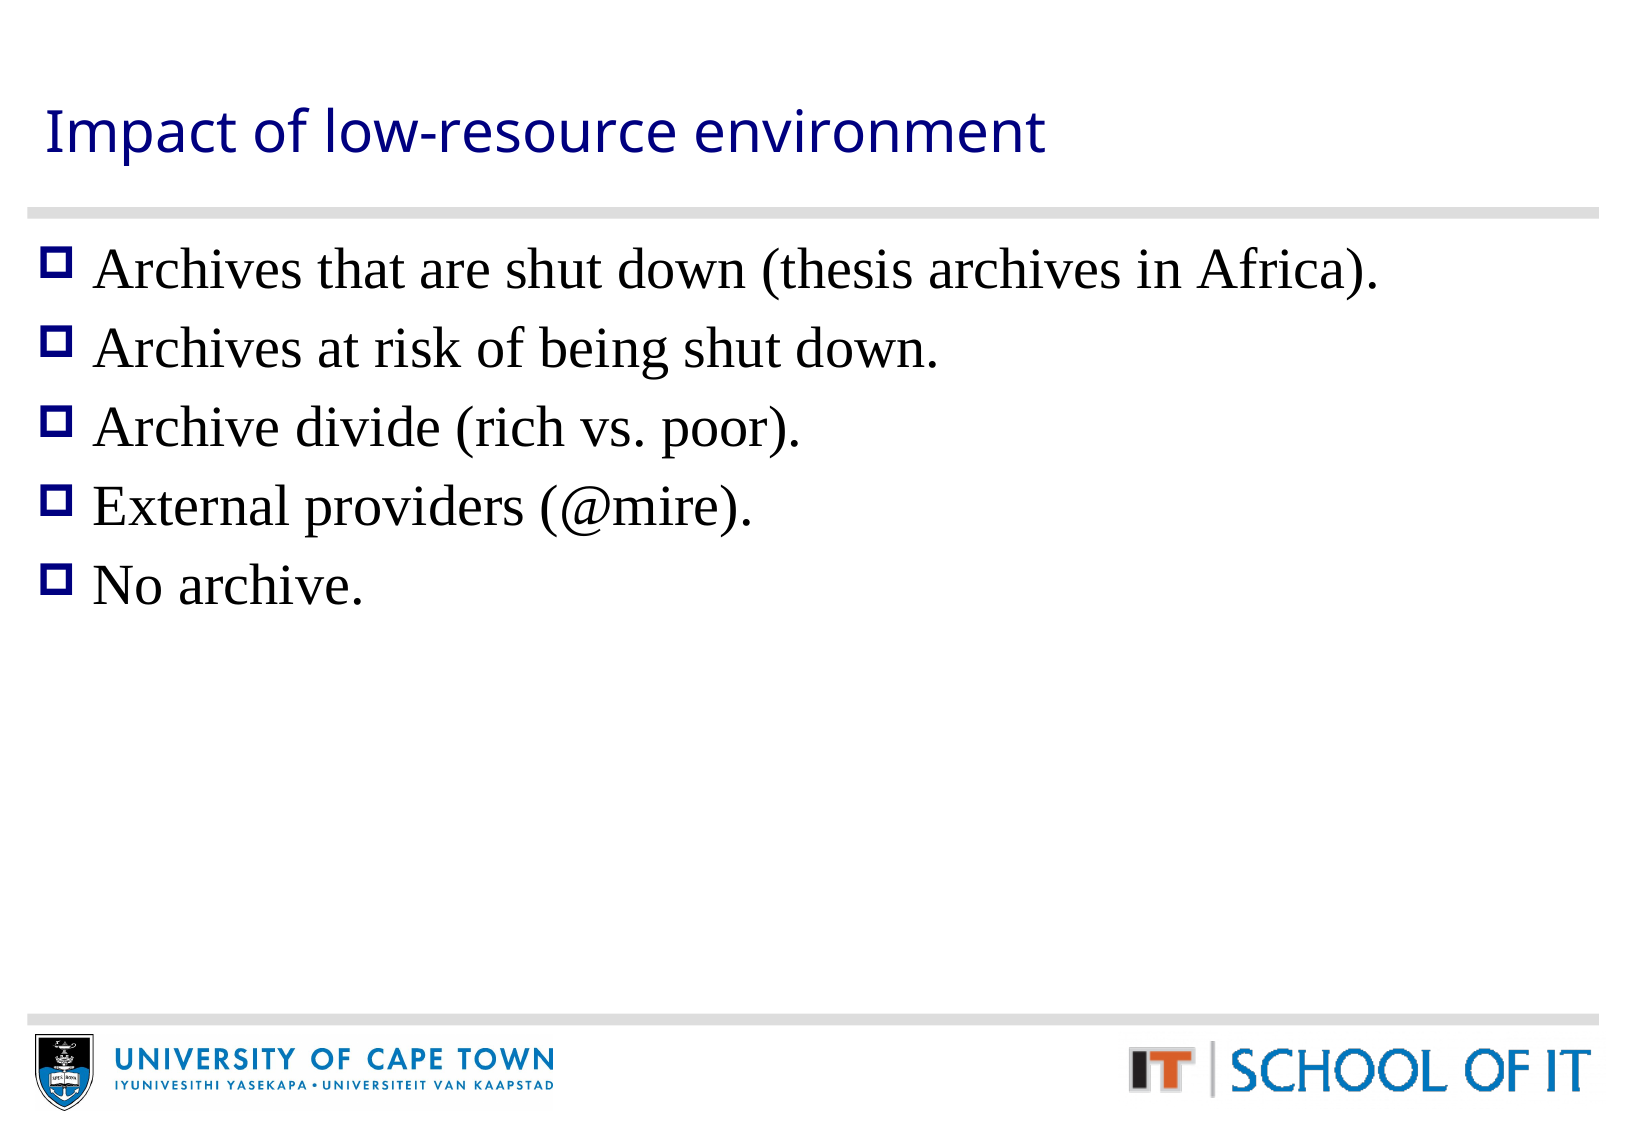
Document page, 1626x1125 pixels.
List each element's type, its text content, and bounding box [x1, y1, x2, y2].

picture [1118, 1030, 1606, 1109]
picture [35, 1034, 553, 1111]
list Archives that are shut down (thesis archives in Africa). Archives at risk of being shut down. Archive divide (rich vs. poor). External providers (@mire). No archive. [36, 236, 1579, 998]
title Impact of low-resource environment [45, 66, 1583, 194]
